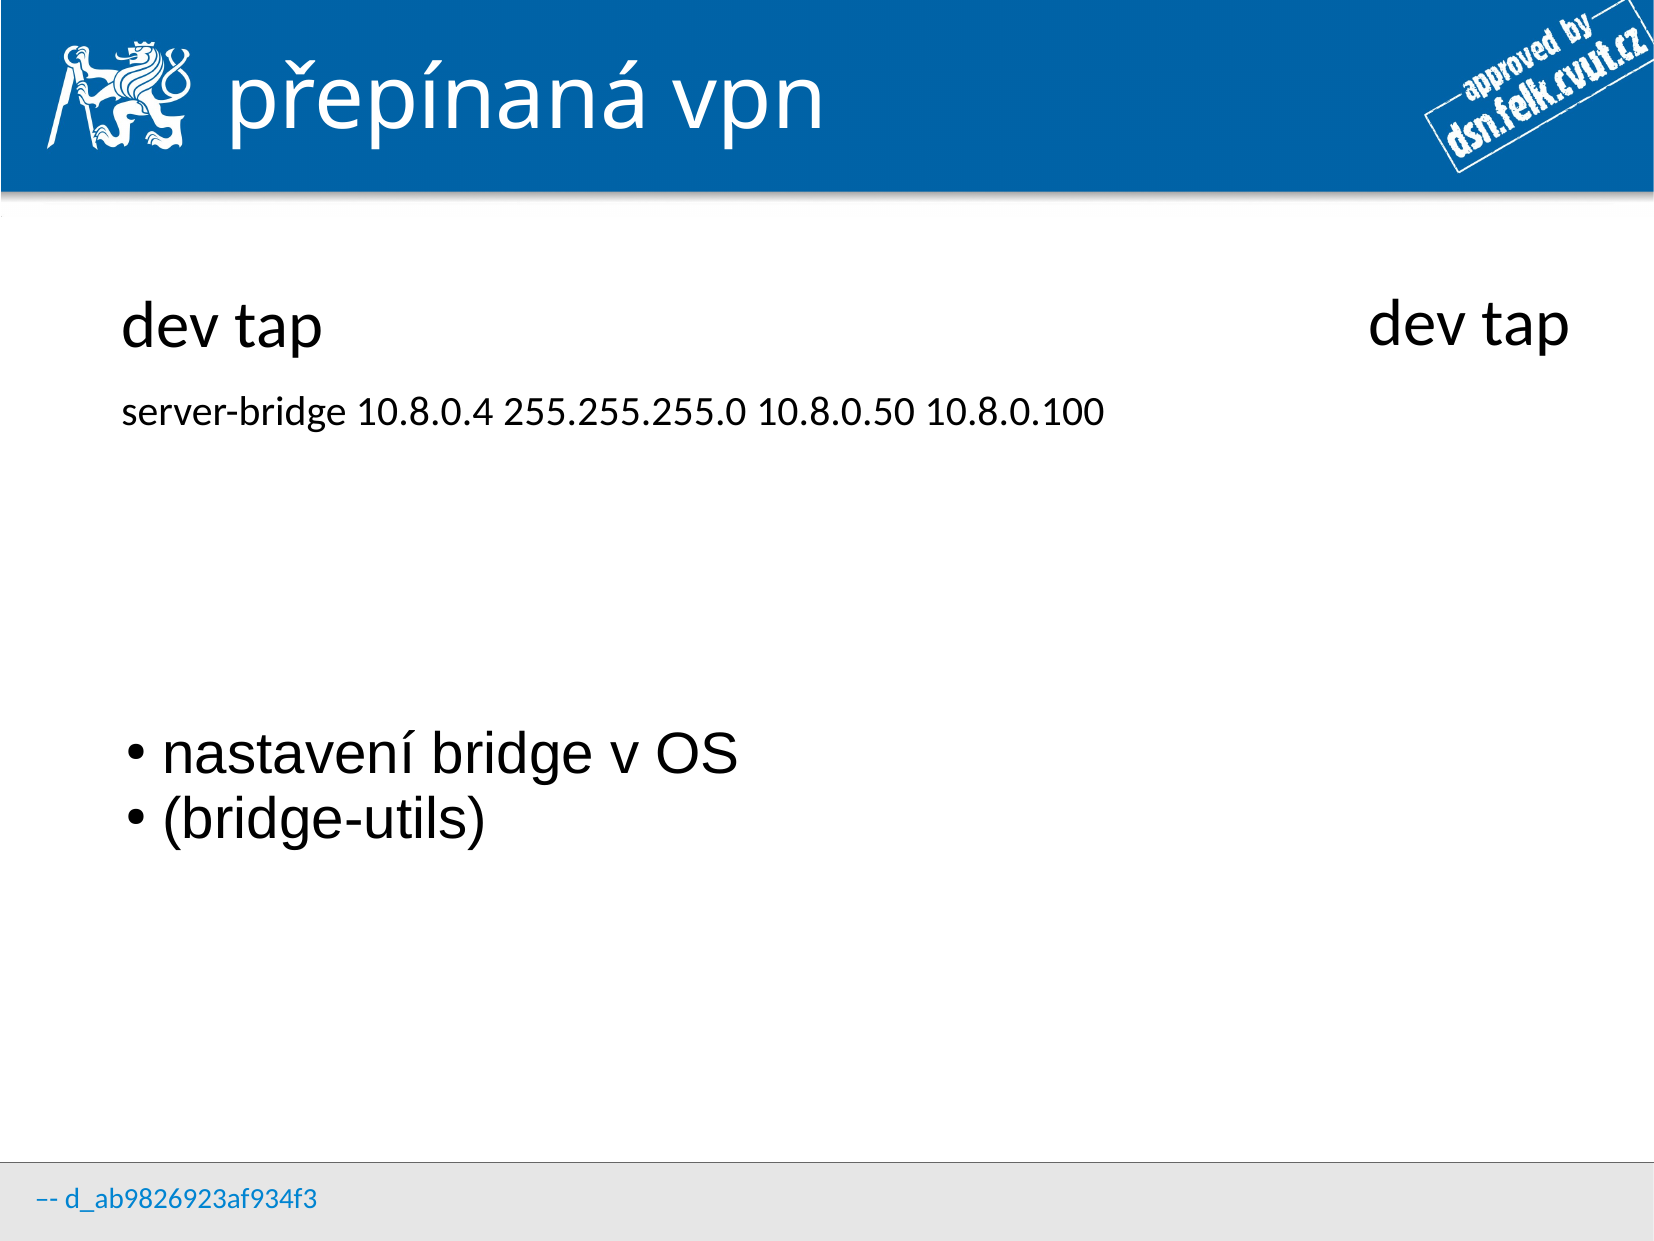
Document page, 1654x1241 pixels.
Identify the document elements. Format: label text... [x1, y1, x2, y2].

list dev tap [1368, 295, 1625, 1108]
title přepínaná vpn [225, 0, 1426, 188]
list dev tap server-bridge 10.8.0.4 255.255.255.0 10.8.0.50 10.8.0.100 [121, 297, 1286, 1111]
text_box nastavení bridge v OS (bridge-utils) [110, 713, 756, 859]
picture [1, 0, 1654, 217]
